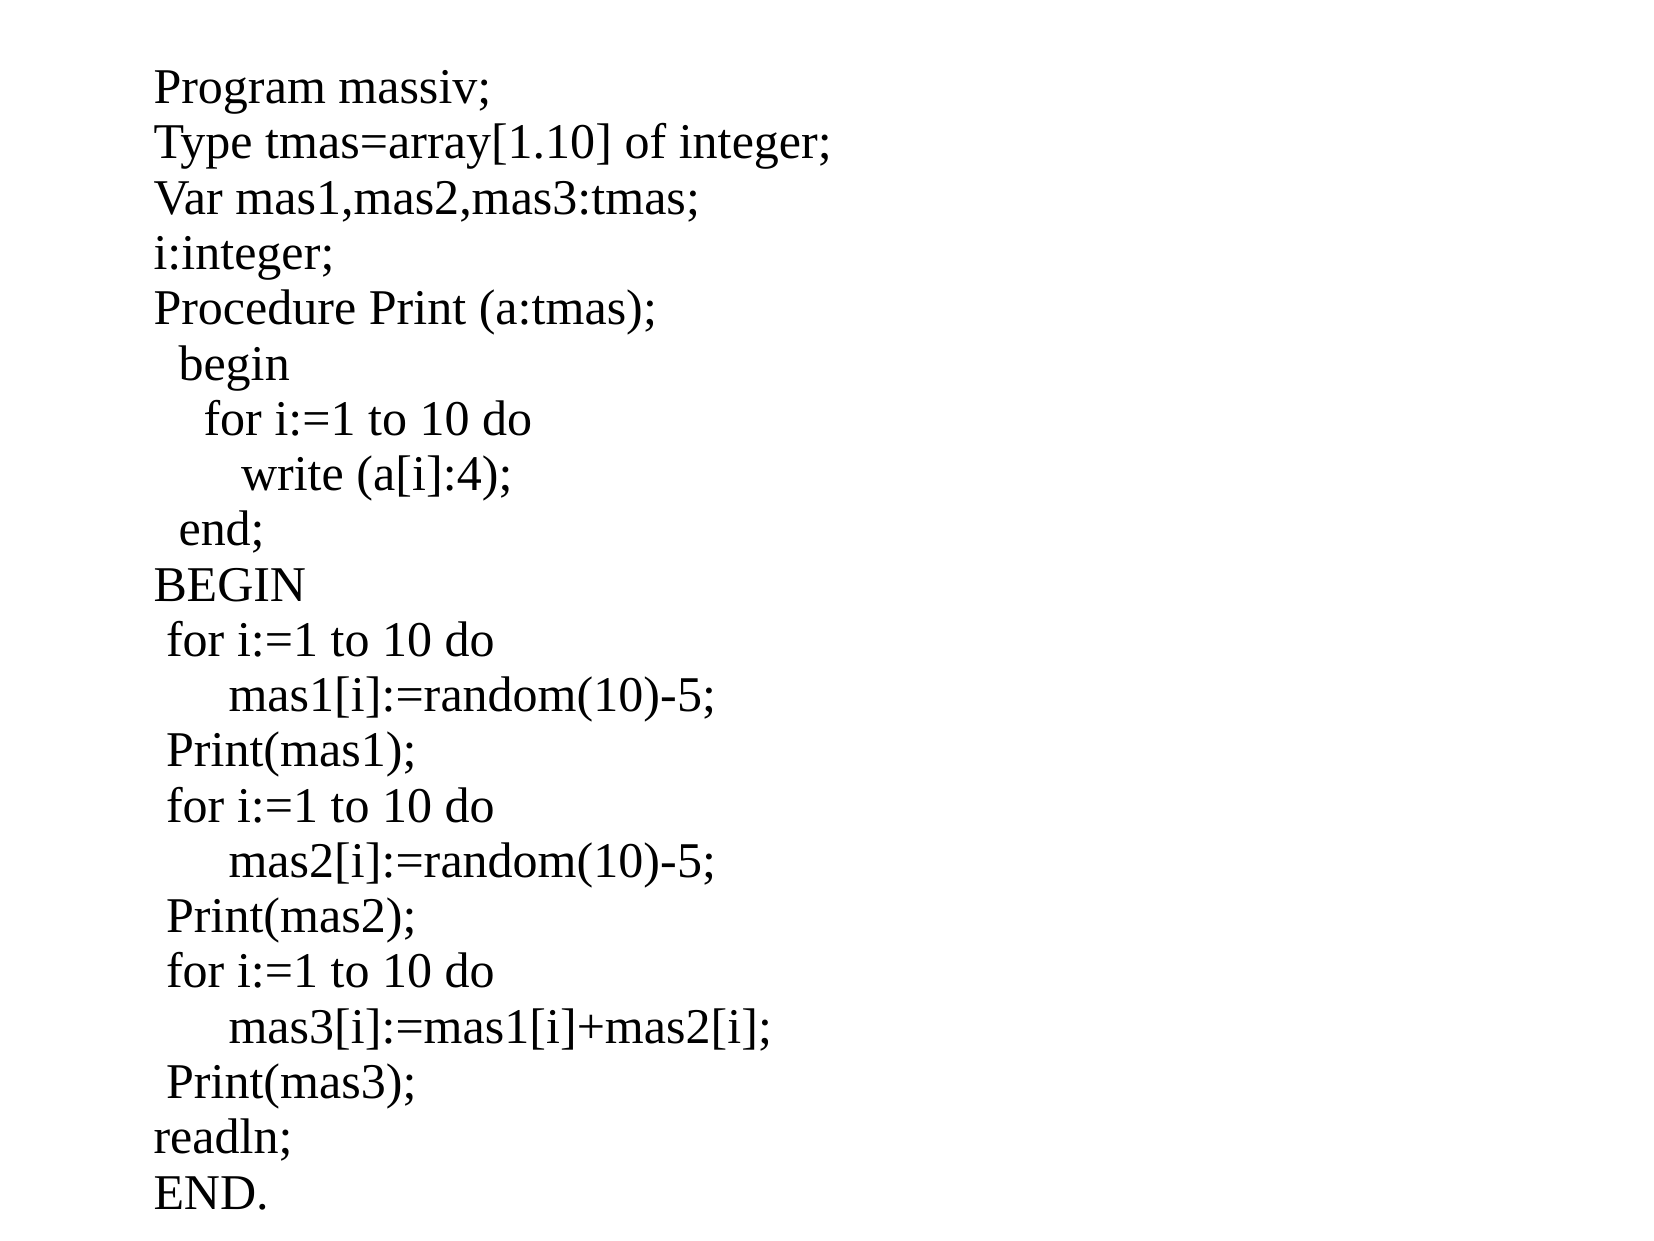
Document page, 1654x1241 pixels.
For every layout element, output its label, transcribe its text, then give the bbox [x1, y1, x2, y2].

list Program massiv; Type tmas=array[1.10] of integer; Var mas1,mas2,mas3:tmas; i:integer; Procedure Print (a:tmas); begin for i:=1 to 10 do write (a[i]:4); end; BEGIN for i:=1 to 10 do mas1[i]:=random(10)-5; Print(mas1); for i:=1 to 10 do mas2[i]:=random(10)-5; Print(mas2); for i:=1 to 10 do mas3[i]:=mas1[i]+mas2[i]; Print(mas3); readln; END. [82, 59, 1571, 1241]
